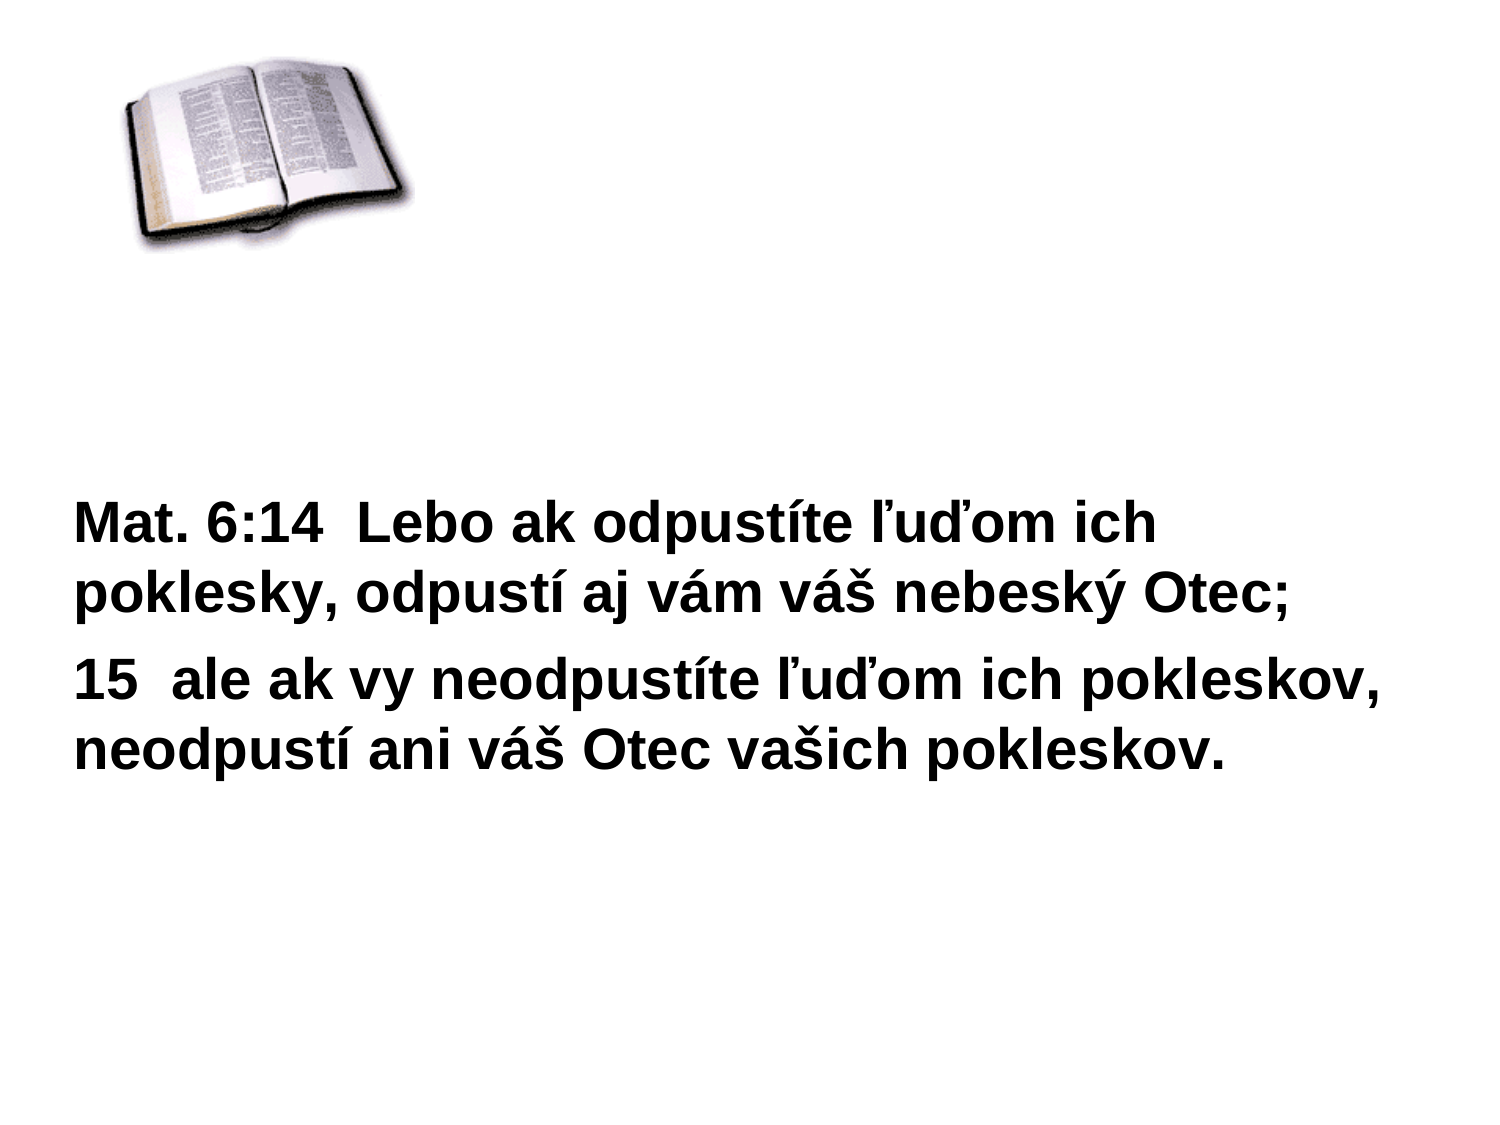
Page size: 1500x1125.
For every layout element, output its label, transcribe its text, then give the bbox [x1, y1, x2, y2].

picture [112, 49, 415, 254]
list Mat. 6:14 Lebo ak odpustíte ľuďom ich poklesky, odpustí aj vám váš nebeský Otec; 15 ale ak vy neodpustíte ľuďom ich pokleskov, neodpustí ani váš Otec vašich pokleskov. [59, 305, 1410, 876]
